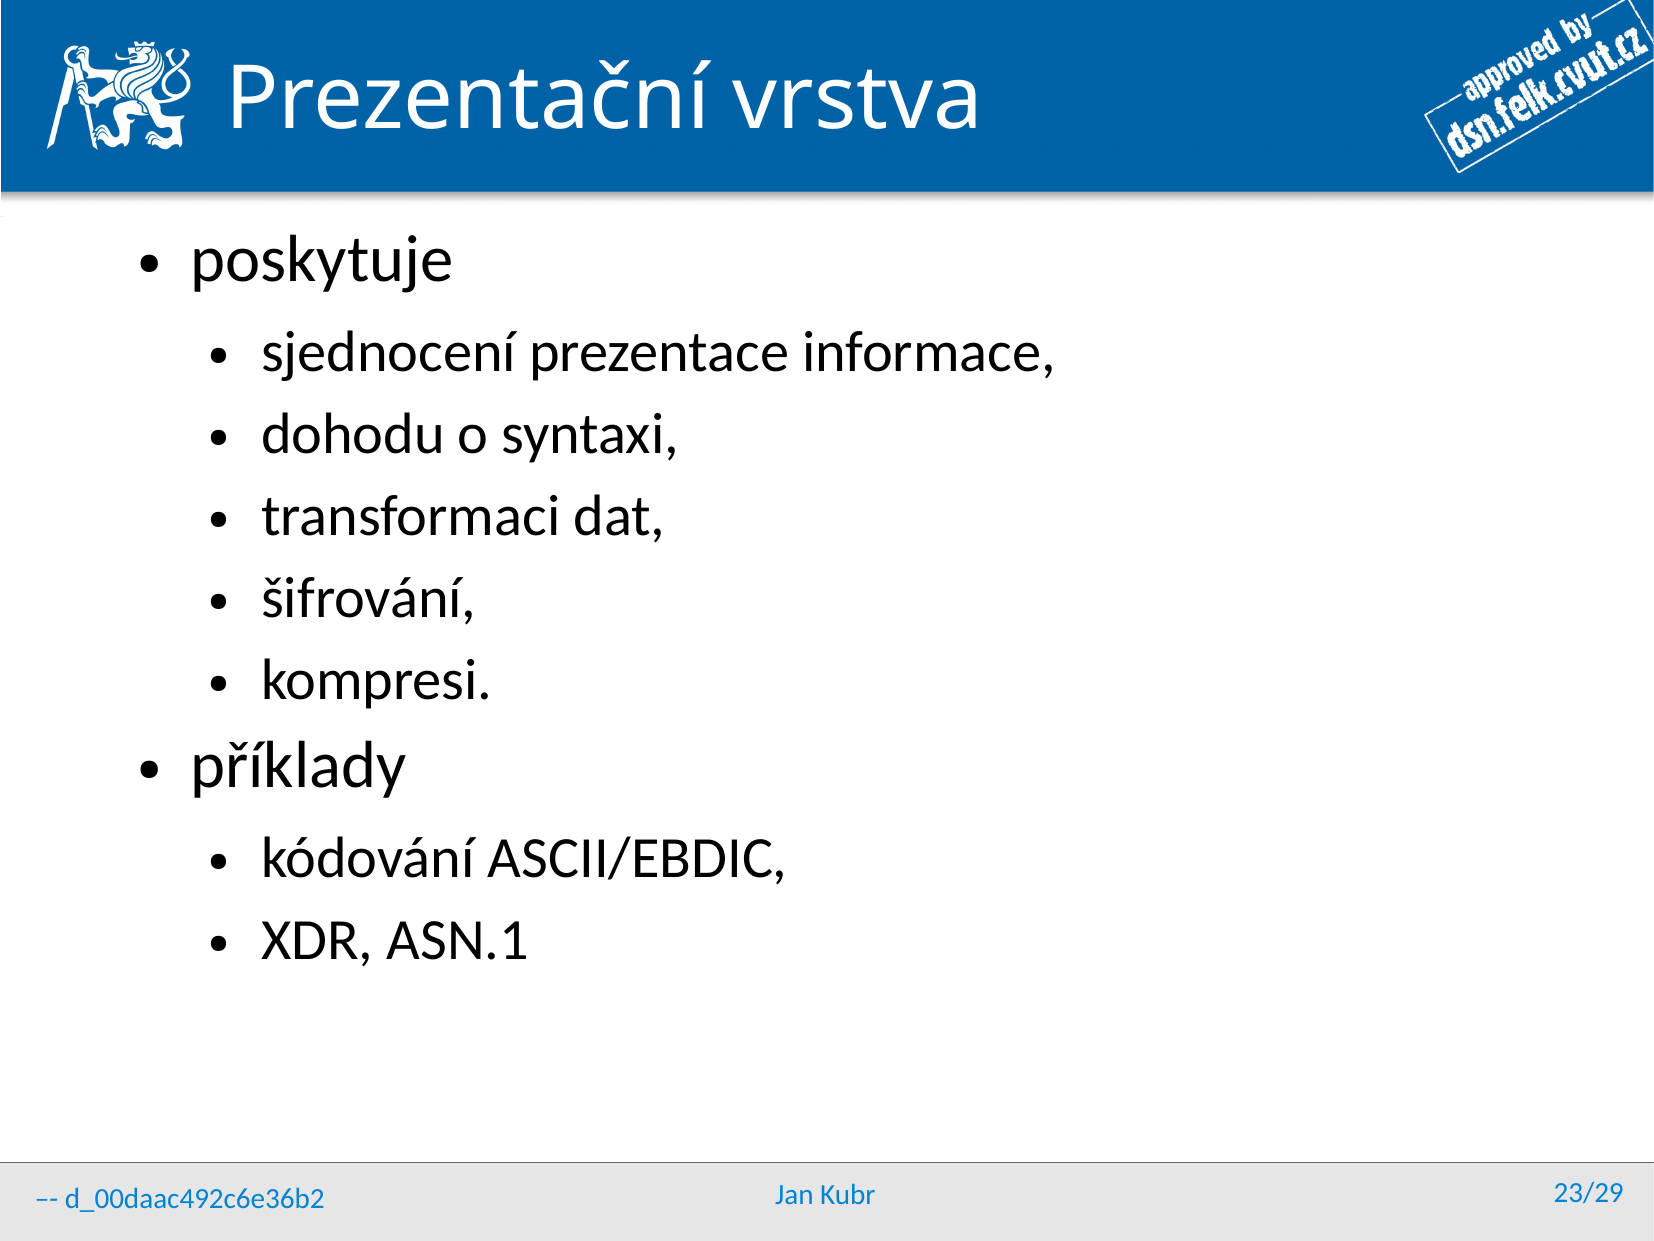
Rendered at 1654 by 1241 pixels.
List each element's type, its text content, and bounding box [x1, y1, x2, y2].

picture [1, 0, 1654, 217]
list poskytuje sjednocení prezentace informace, dohodu o syntaxi, transformaci dat, šifrování, kompresi. příklady kódování ASCII/EBDIC, XDR, ASN.1 [119, 231, 1532, 1095]
title Prezentační vrstva [225, 0, 1426, 188]
